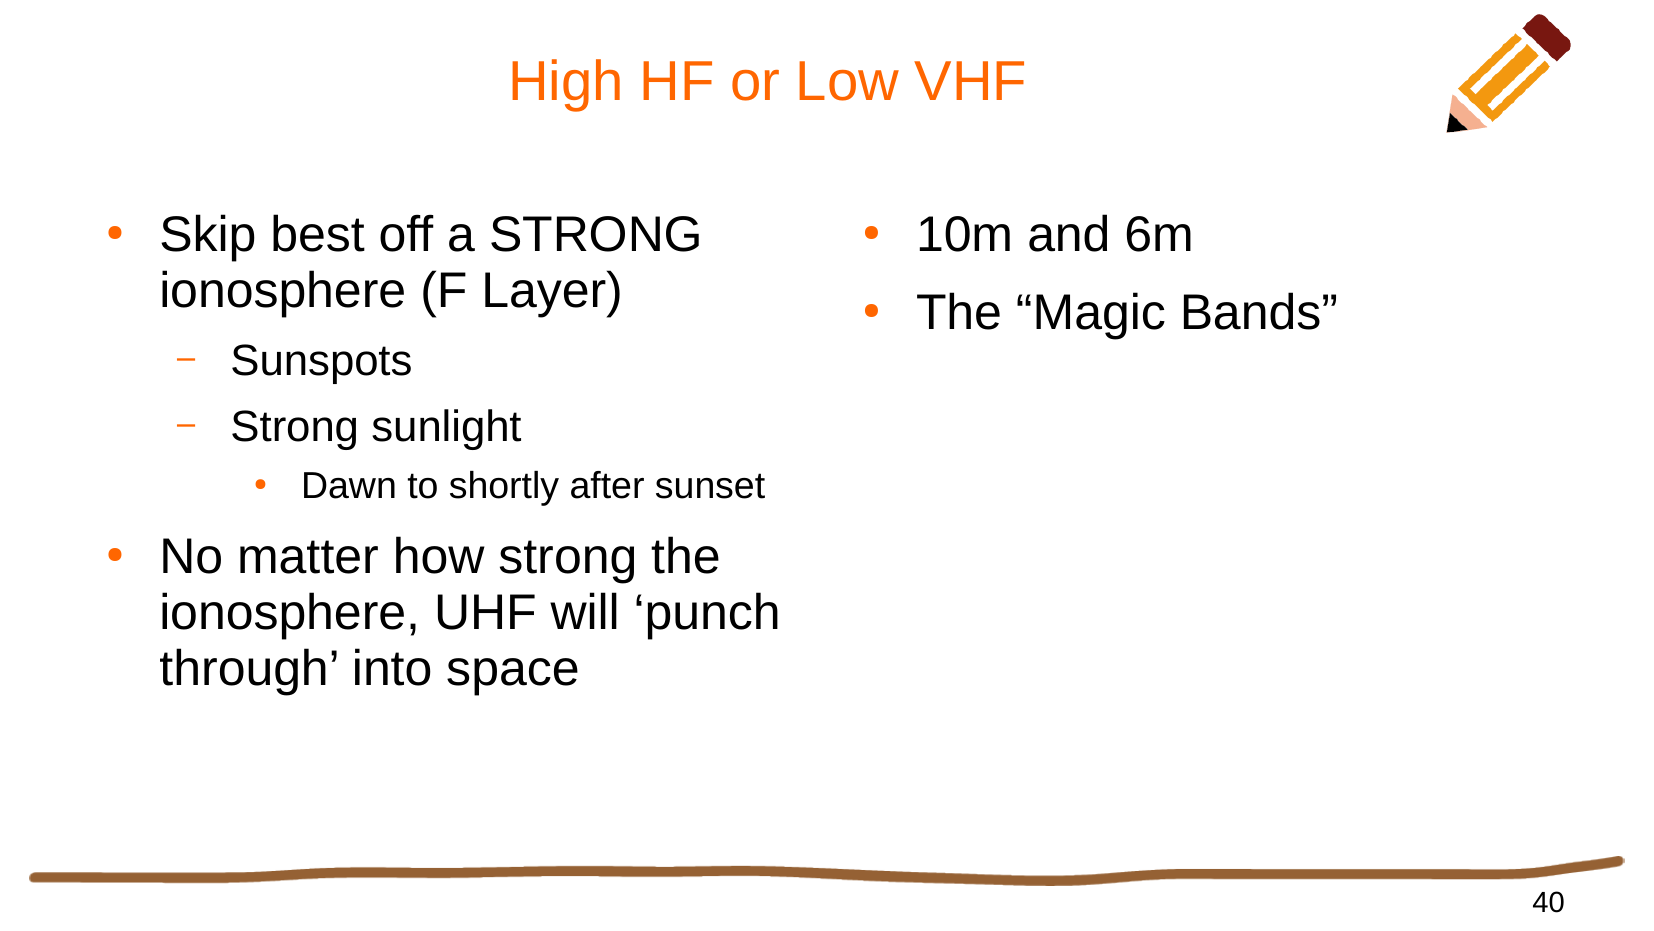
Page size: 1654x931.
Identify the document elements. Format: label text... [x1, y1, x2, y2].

picture [29, 856, 1625, 886]
list Skip best off a STRONG ionosphere (F Layer) Sunspots Strong sunlight Dawn to shortly after sunset No matter how strong the ionosphere, UHF will ‘punch through’ into space [88, 206, 809, 857]
title High HF or Low VHF [88, 29, 1447, 133]
list 10m and 6m The “Magic Bands” [845, 206, 1566, 857]
picture [1446, 14, 1571, 133]
